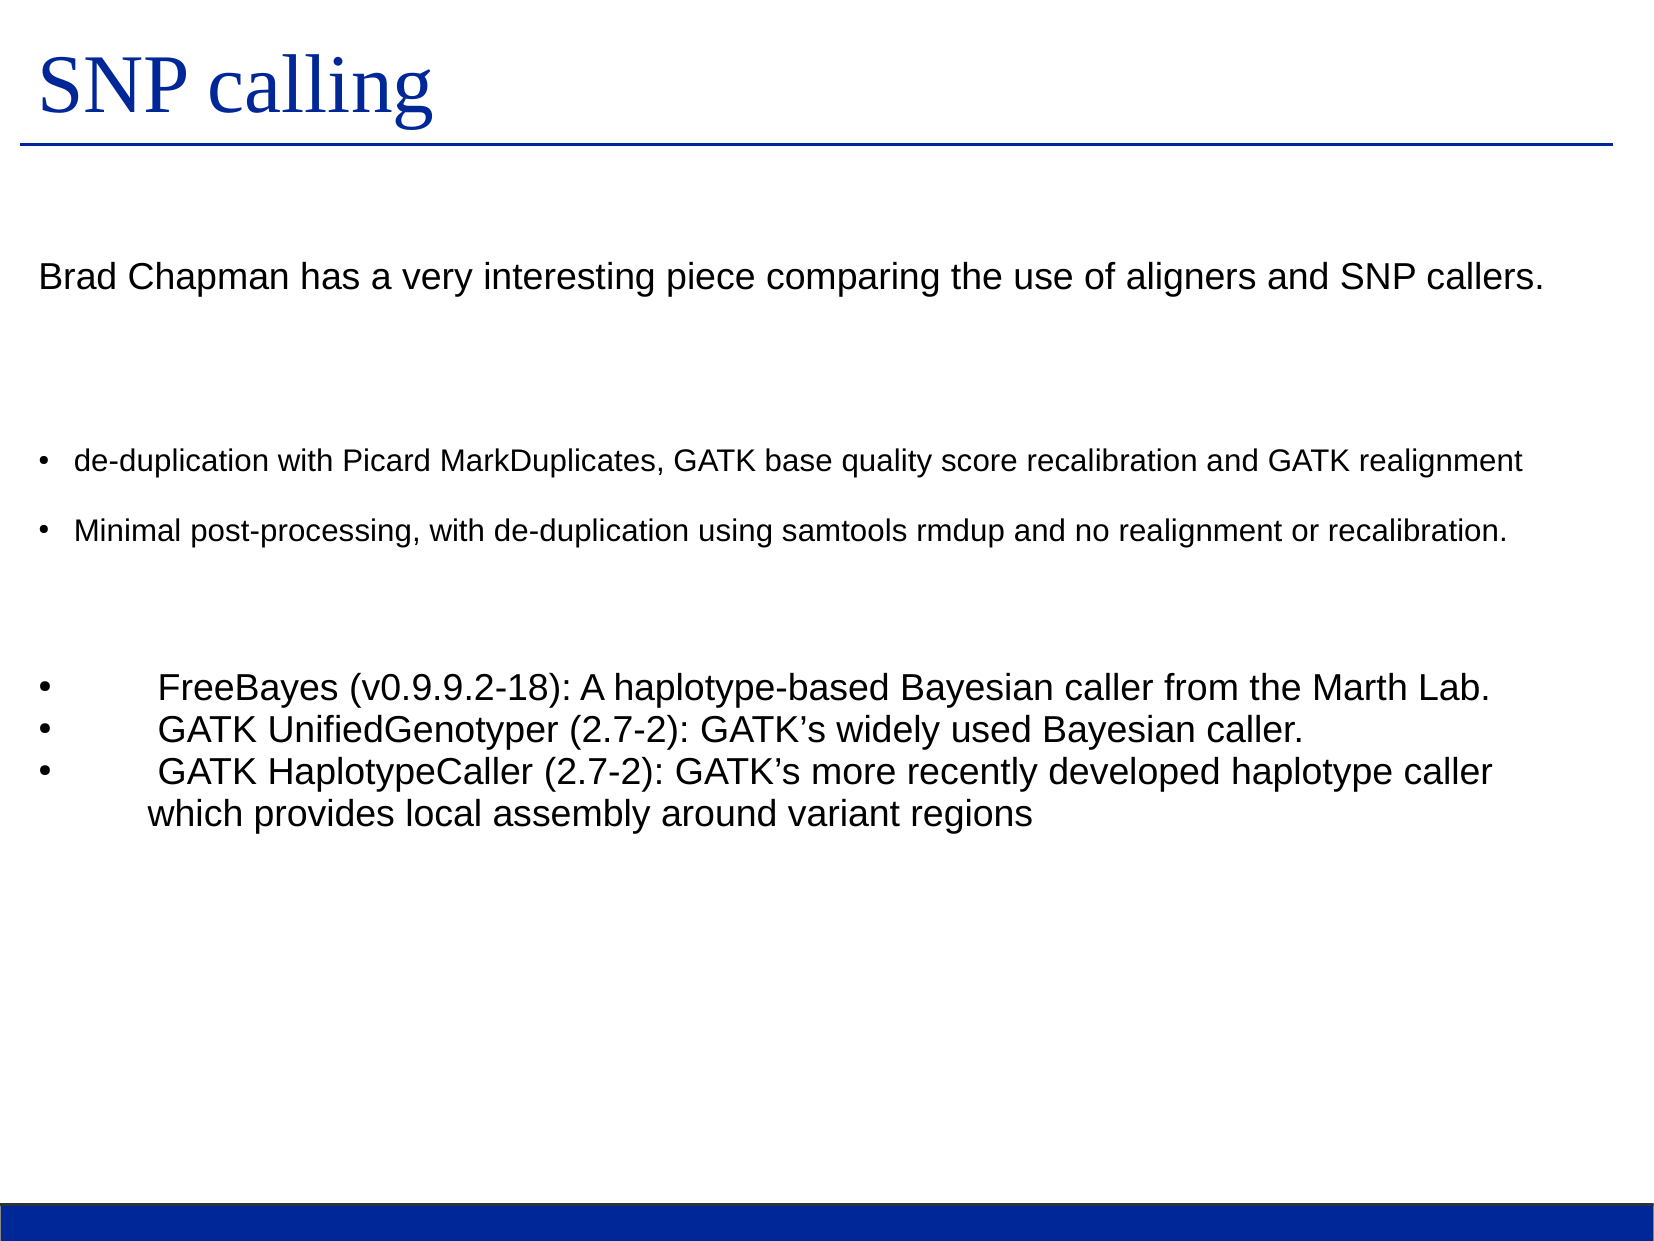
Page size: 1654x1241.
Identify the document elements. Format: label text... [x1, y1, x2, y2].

text_box Brad Chapman has a very interesting piece comparing the use of aligners and SNP callers. de-duplication with Picard MarkDuplicates, GATK base quality score recalibration and GATK realignment Minimal post-processing, with de-duplication using samtools rmdup and no realignment or recalibration. FreeBayes (v0.9.9.2-18): A haplotype-based Bayesian caller from the Marth Lab. GATK UnifiedGenotyper (2.7-2): GATK’s widely used Bayesian caller. GATK HaplotypeCaller (2.7-2): GATK’s more recently developed haplotype caller which provides local assembly around variant regions [23, 248, 1571, 1010]
title SNP calling [37, 0, 1609, 188]
